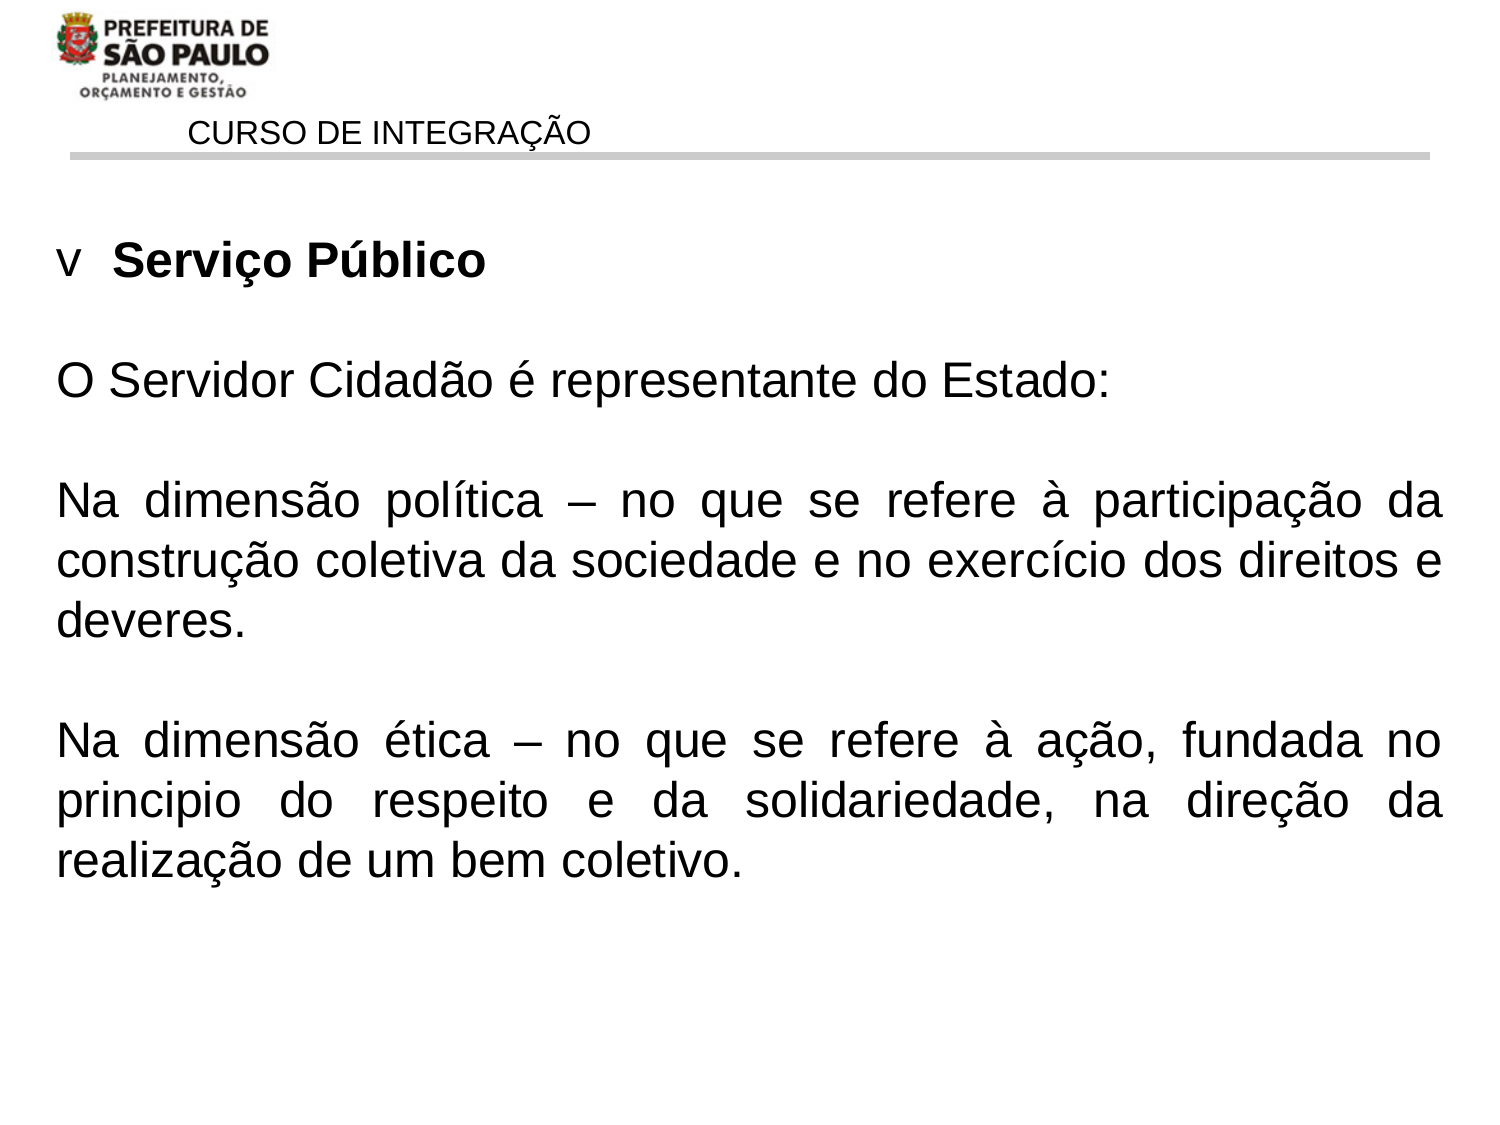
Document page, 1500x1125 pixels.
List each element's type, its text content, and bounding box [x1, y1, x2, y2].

text_box Serviço Público O Servidor Cidadão é representante do Estado: Na dimensão política – no que se refere à participação da construção coletiva da sociedade e no exercício dos direitos e deveres. Na dimensão ética – no que se refere à ação, fundada no principio do respeito e da solidariedade, na direção da realização de um bem coletivo. [41, 220, 1459, 895]
